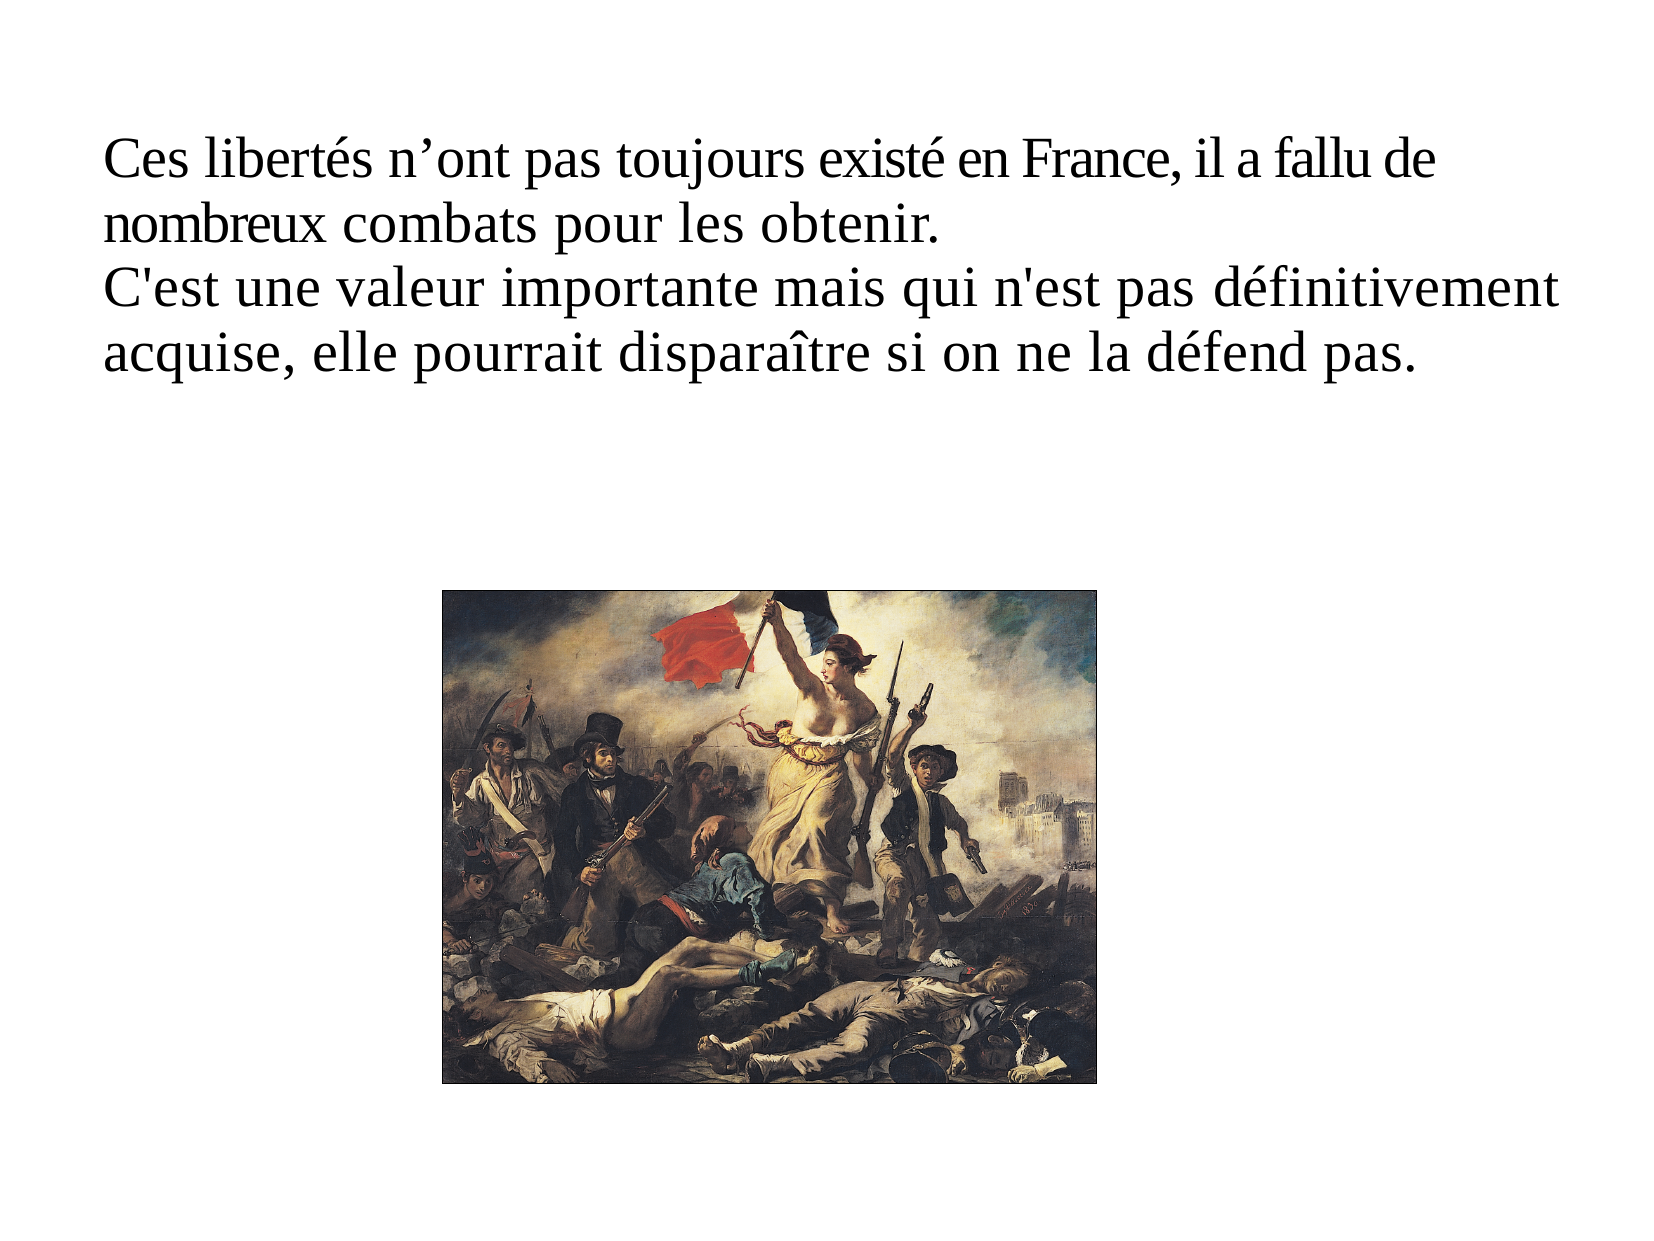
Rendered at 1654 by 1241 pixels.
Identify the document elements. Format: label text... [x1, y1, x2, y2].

text_box Ces libertés n’ont pas toujours existé en France, il a fallu de nombreux combats pour les obtenir. C'est une valeur importante mais qui n'est pas définitivement acquise, elle pourrait disparaître si on ne la défend pas. [88, 118, 1580, 446]
picture [442, 590, 1097, 1084]
